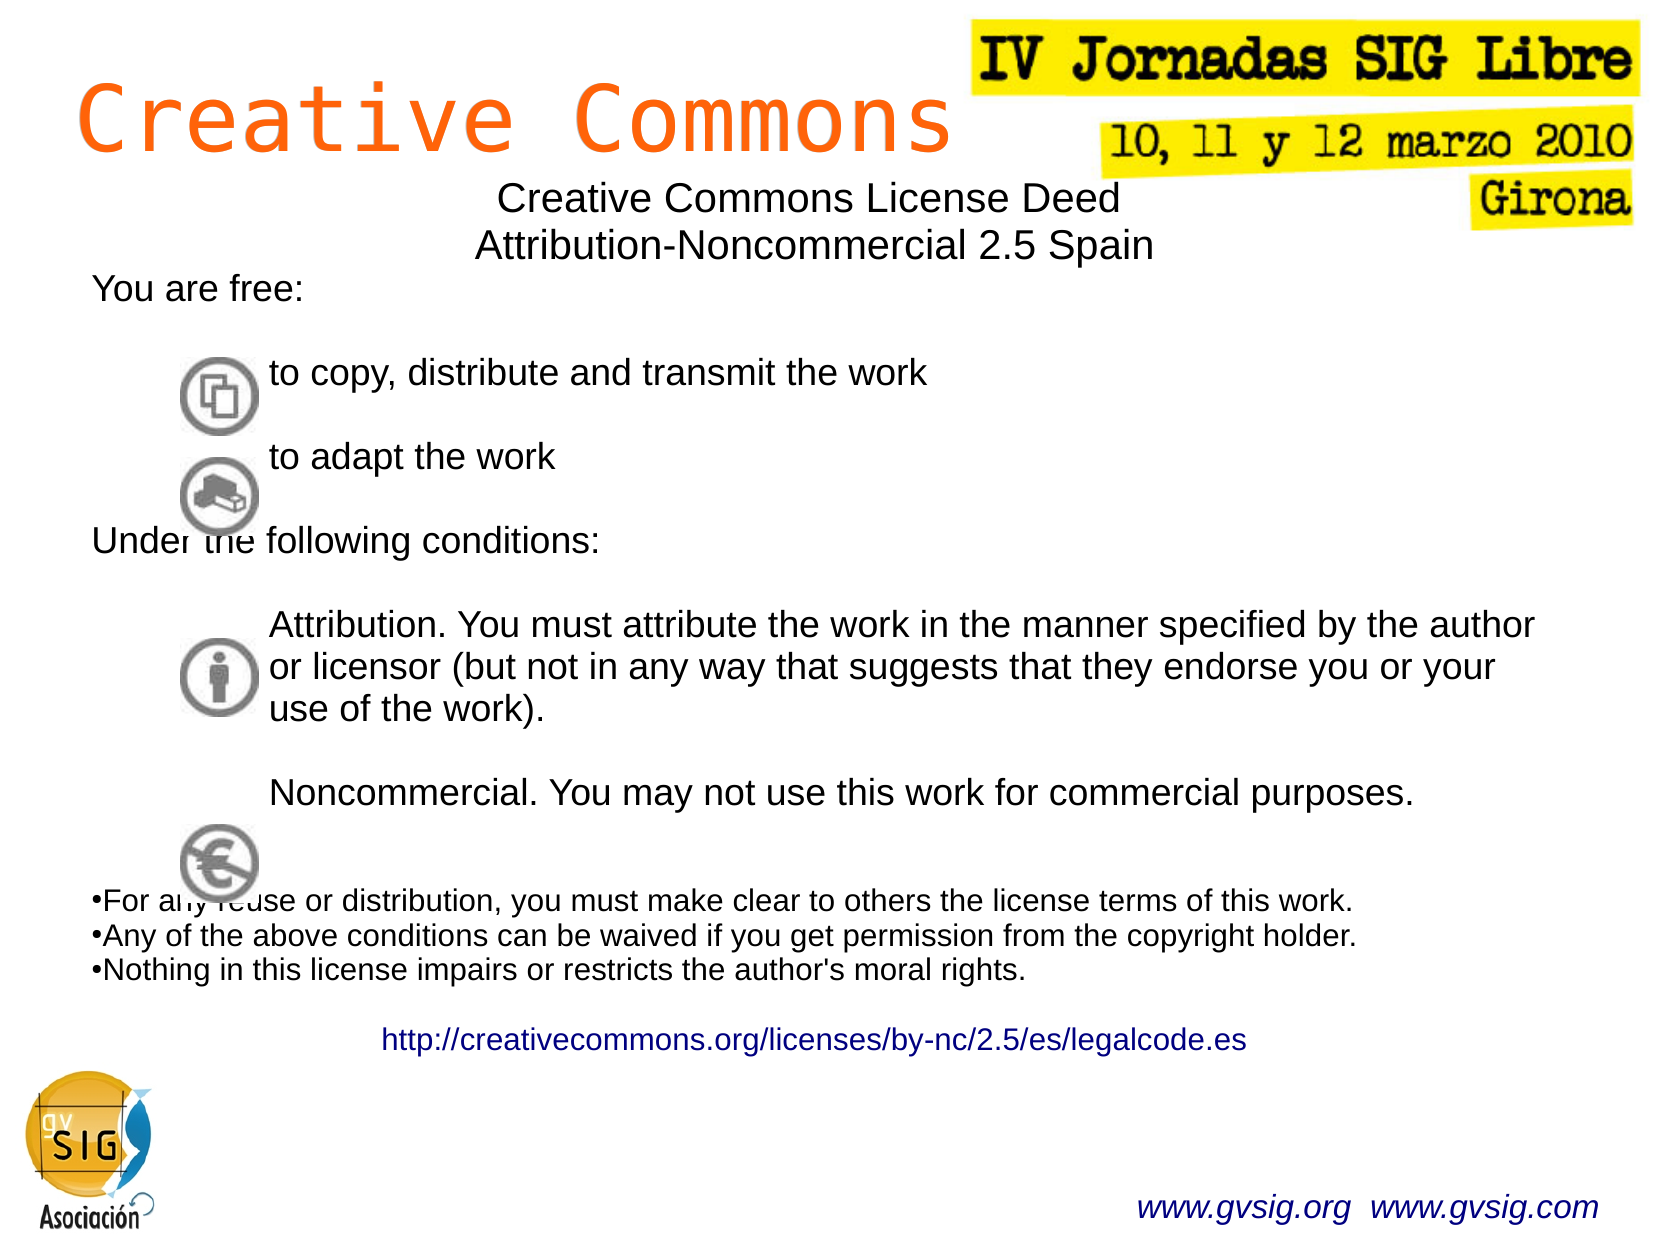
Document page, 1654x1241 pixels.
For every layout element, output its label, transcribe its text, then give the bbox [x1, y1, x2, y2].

picture [180, 638, 259, 717]
text_box Creative Commons License Deed Attribution-Noncommercial 2.5 Spain You are free: to copy, distribute and transmit the work to adapt the work Under the following conditions: Attribution. You must attribute the work in the manner specified by the author or licensor (but not in any way that suggests that they endorse you or your use of the work). Noncommercial. You may not use this work for commercial purposes. For any reuse or distribution, you must make clear to others the license terms of this work. Any of the above conditions can be waived if you get permission from the copyright holder. Nothing in this license impairs or restricts the author's moral rights. http://creativecommons.org/licenses/by-nc/2.5/es/legalcode.es [76, 121, 1554, 1216]
text_box Creative Commons [59, 59, 1471, 182]
picture [180, 457, 259, 536]
picture [0, 1062, 178, 1241]
picture [180, 824, 259, 903]
picture [180, 357, 259, 436]
picture [956, 0, 1654, 276]
